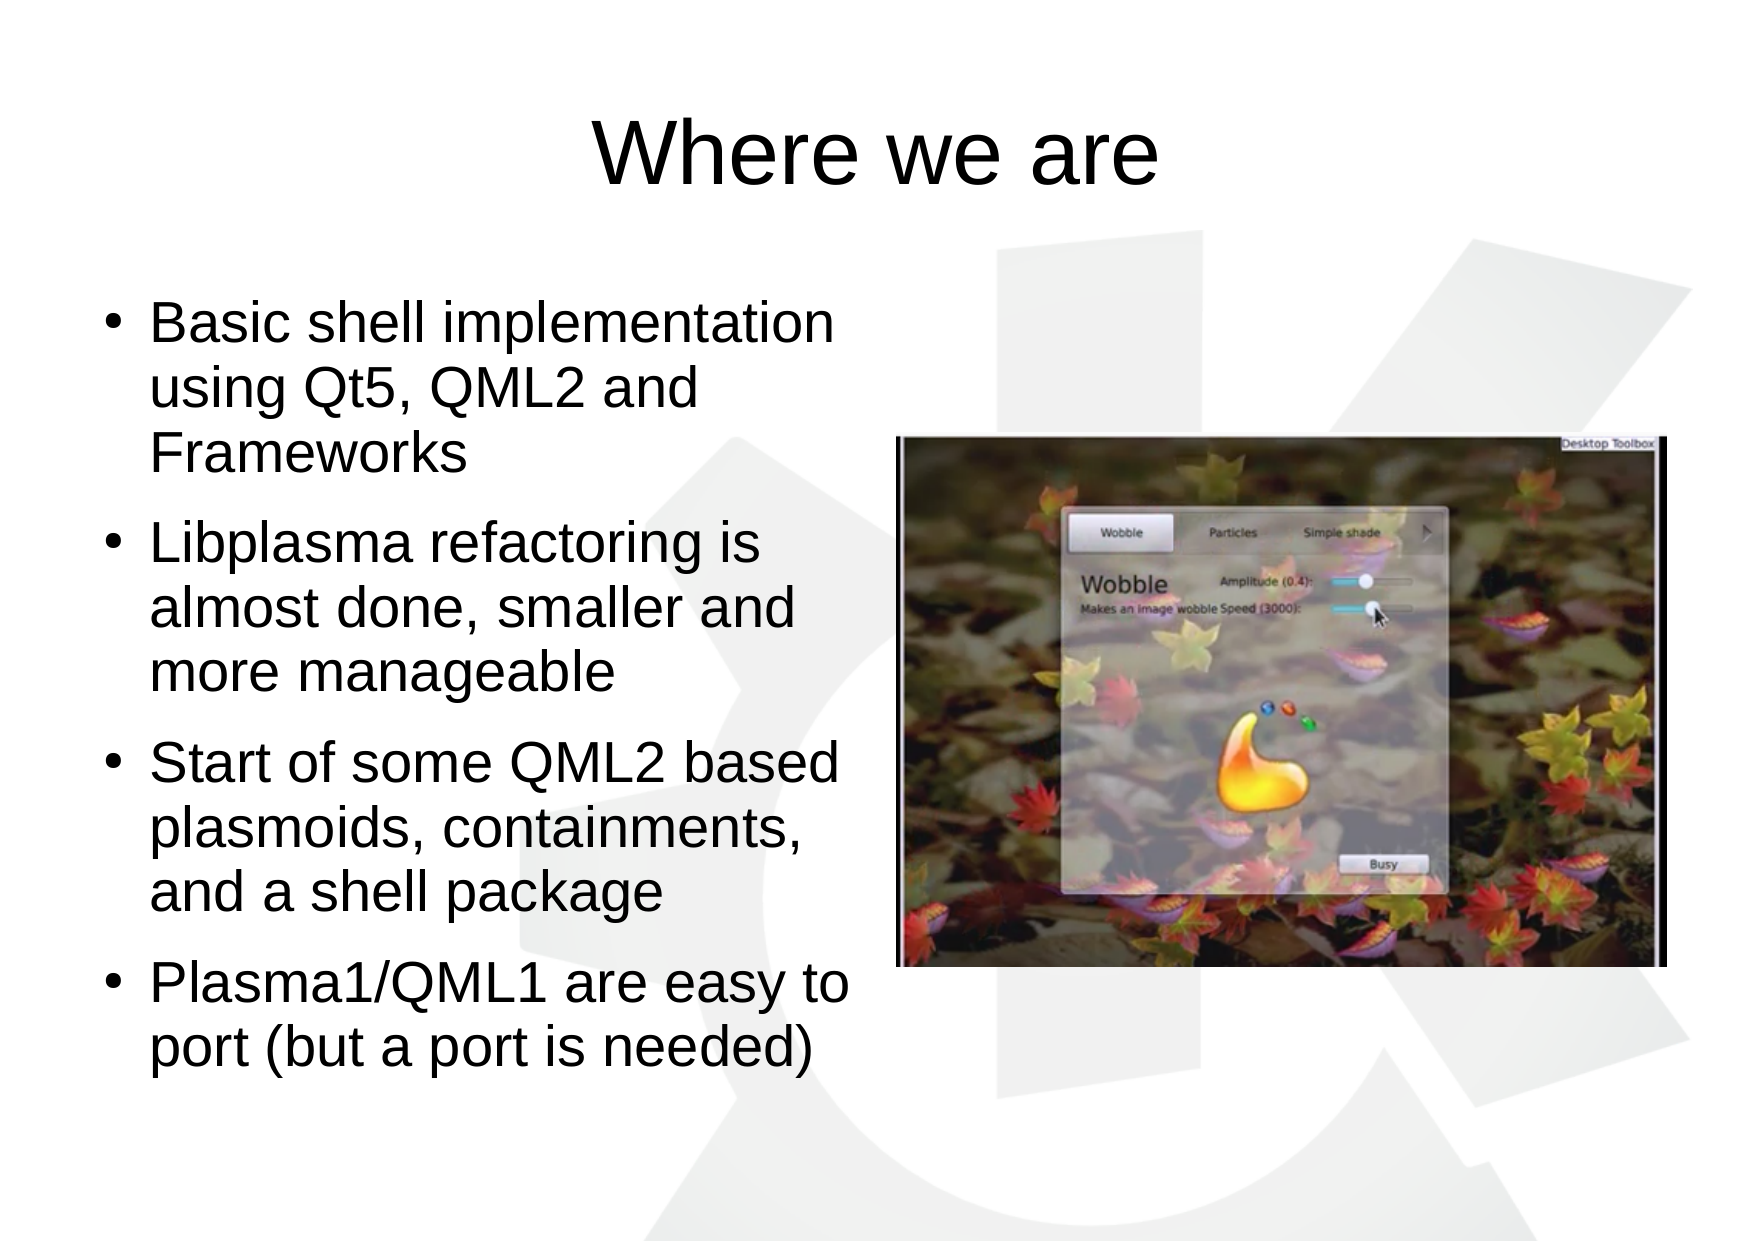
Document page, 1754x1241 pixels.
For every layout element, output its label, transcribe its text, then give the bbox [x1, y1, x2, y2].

title Where we are [87, 49, 1667, 257]
list Basic shell implementation using Qt5, QML2 and Frameworks Libplasma refactoring is almost done, smaller and more manageable Start of some QML2 based plasmoids, containments, and a shell package Plasma1/QML1 are easy to port (but a port is needed) [87, 290, 858, 1109]
picture [519, 230, 1693, 1241]
